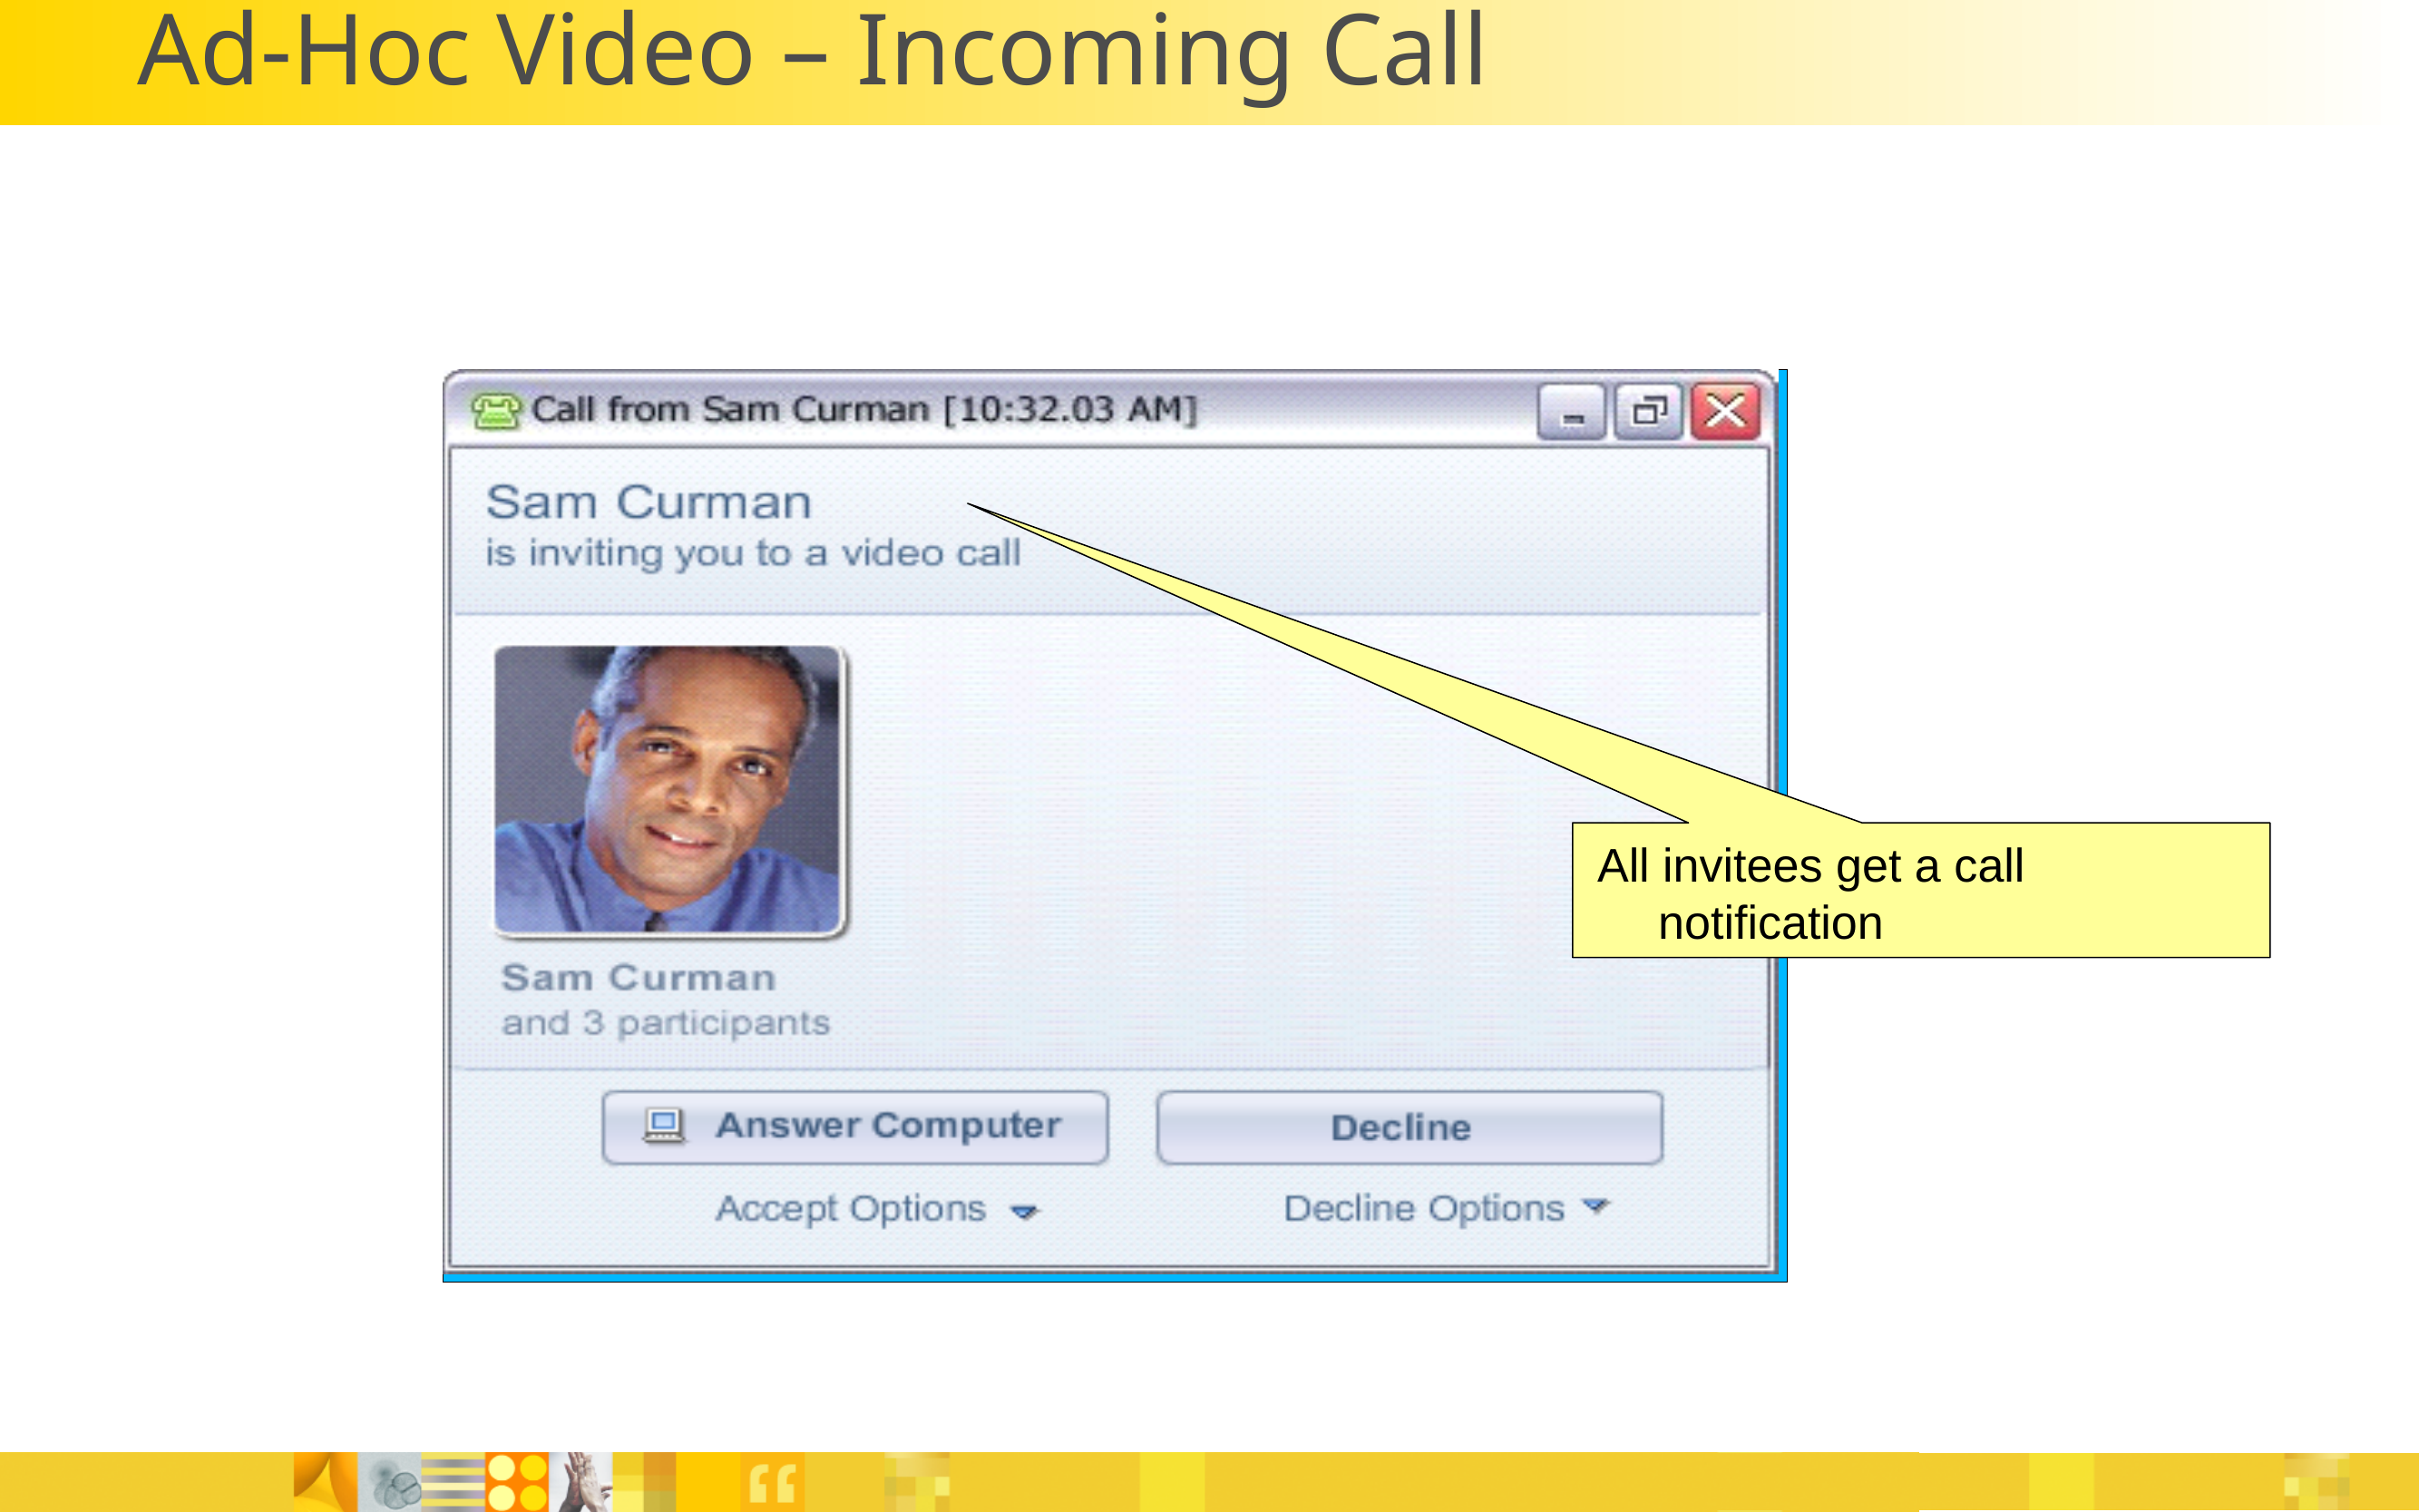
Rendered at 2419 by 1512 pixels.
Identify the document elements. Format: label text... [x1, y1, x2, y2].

text_box All invitees get a call notification [967, 503, 2270, 958]
picture [0, 1452, 2419, 1512]
title Ad-Hoc Video – Incoming Call [137, 2, 2315, 127]
text_box [0, 0, 2419, 125]
chart [443, 369, 1788, 1283]
